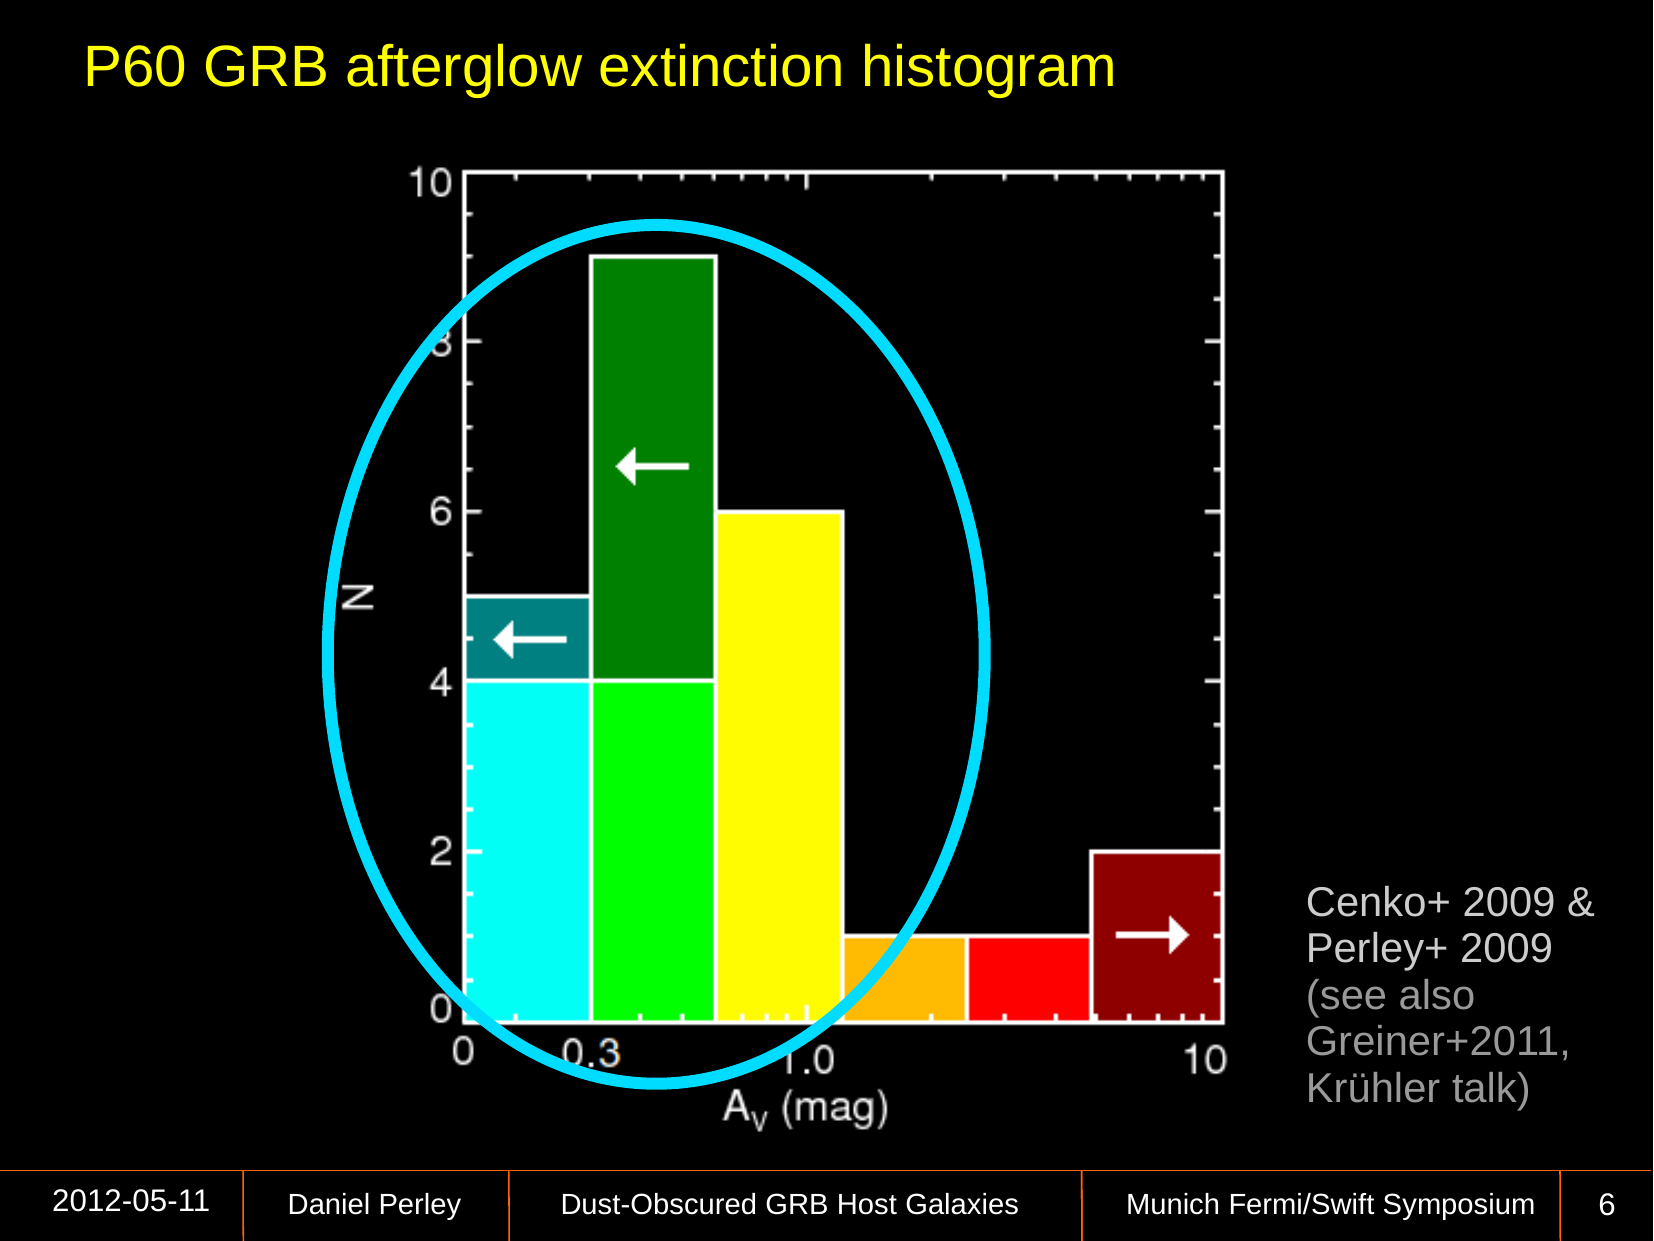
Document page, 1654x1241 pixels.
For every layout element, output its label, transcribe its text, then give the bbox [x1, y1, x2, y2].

picture [316, 155, 1281, 1152]
text_box Cenko+ 2009 & Perley+ 2009 (see also Greiner+2011, Krühler talk) [1291, 871, 1640, 1155]
title P60 GRB afterglow extinction histogram [83, 33, 1573, 100]
